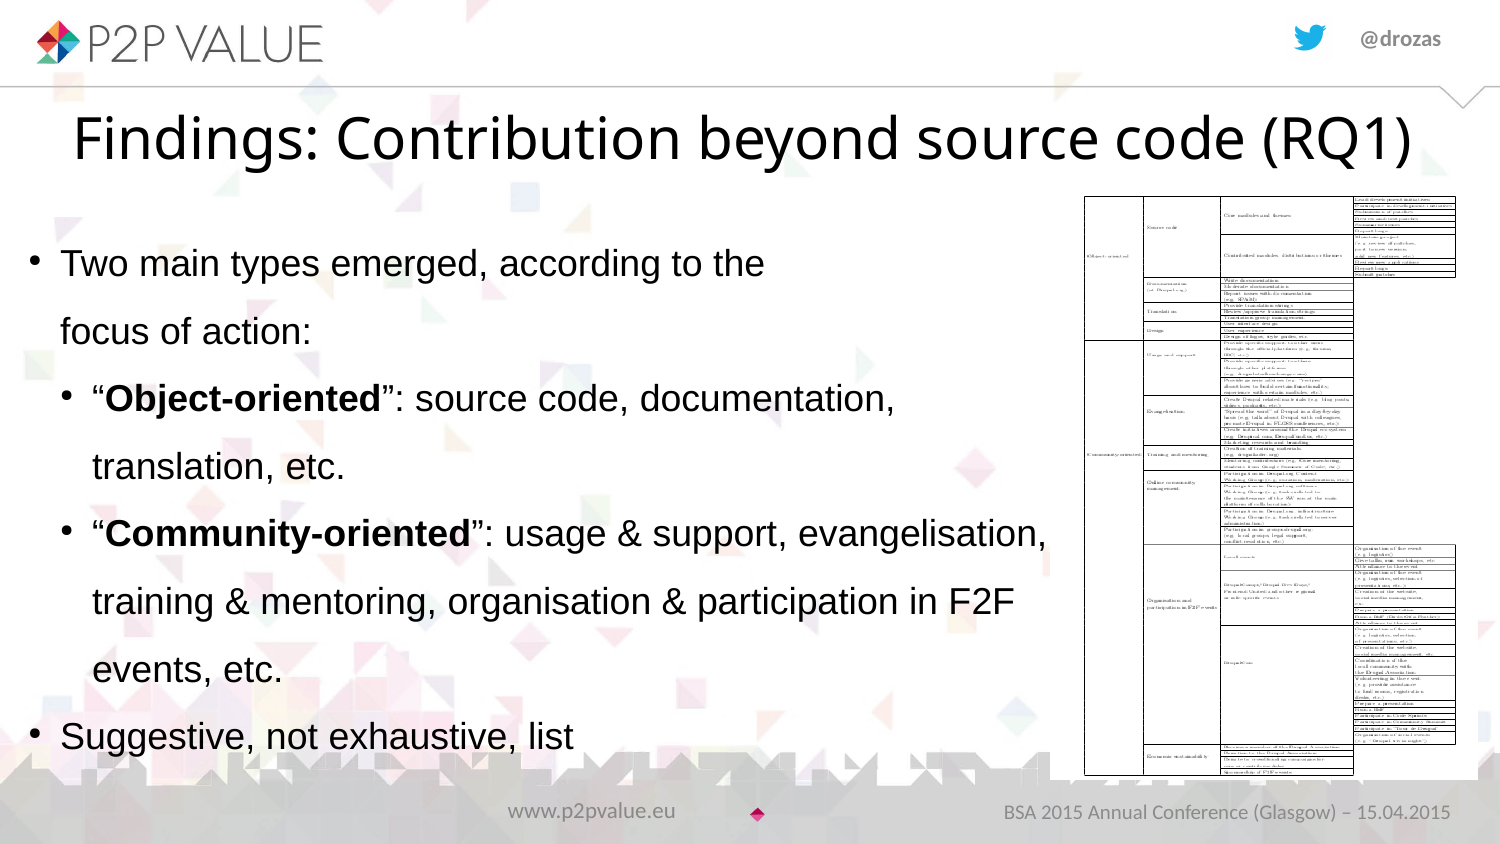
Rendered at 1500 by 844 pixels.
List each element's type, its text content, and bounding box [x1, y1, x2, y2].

subtitle Two main types emerged, according to the focus of action: “Object-oriented”: source code, documentation, translation, etc. “Community-oriented”: usage & support, evangelisation, training & mentoring, organisation & participation in F2F events, etc. Suggestive, not exhaustive, list [15, 210, 1050, 766]
text_box @drozas [1333, 15, 1455, 60]
text_box BSA 2015 Annual Conference (Glasgow) – 15.04.2015 [777, 788, 1470, 834]
picture [0, 0, 1500, 844]
text_box www.p2pvalue.eu [501, 789, 720, 829]
title Findings: Contribution beyond source code (RQ1) [0, 92, 1486, 181]
